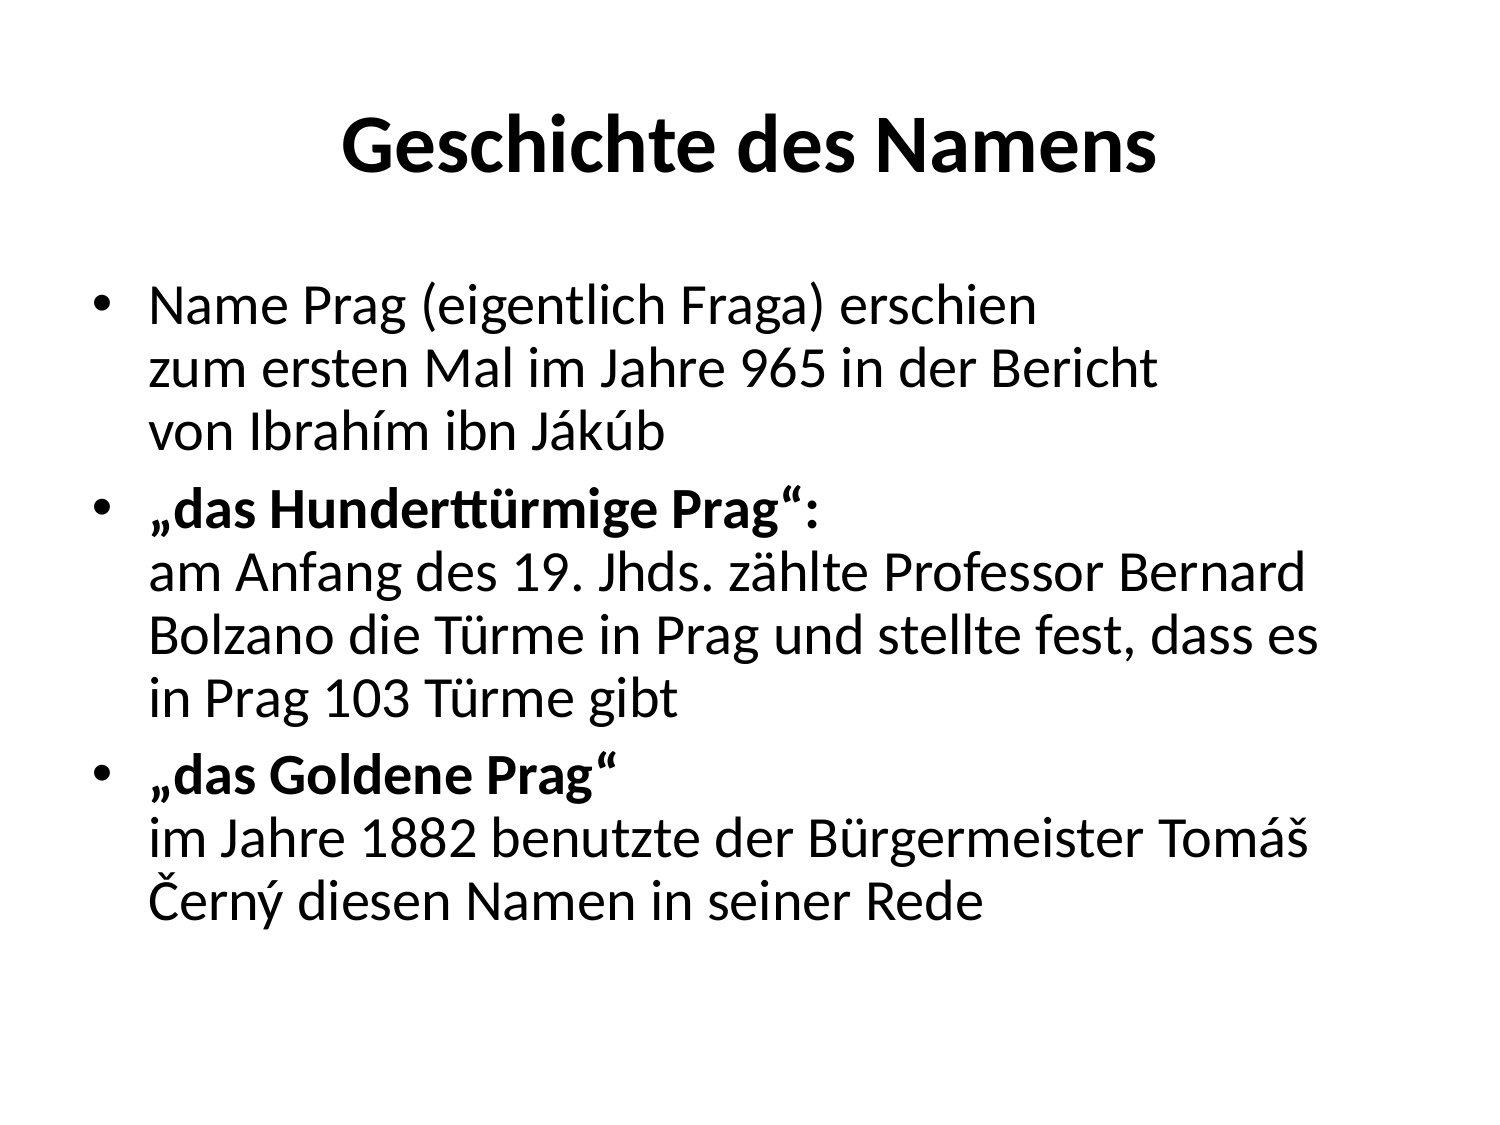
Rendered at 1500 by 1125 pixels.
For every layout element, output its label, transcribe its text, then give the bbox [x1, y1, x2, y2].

title Geschichte des Namens [75, 45, 1426, 233]
list Name Prag (eigentlich Fraga) erschien zum ersten Mal im Jahre 965 in der Bericht von Ibrahím ibn Jákúb „das Hunderttürmige Prag“: am Anfang des 19. Jhds. zählte Professor Bernard Bolzano die Türme in Prag und stellte fest, dass es in Prag 103 Türme gibt „das Goldene Prag“ im Jahre 1882 benutzte der Bürgermeister Tomáš Černý diesen Namen in seiner Rede [76, 267, 1427, 1125]
